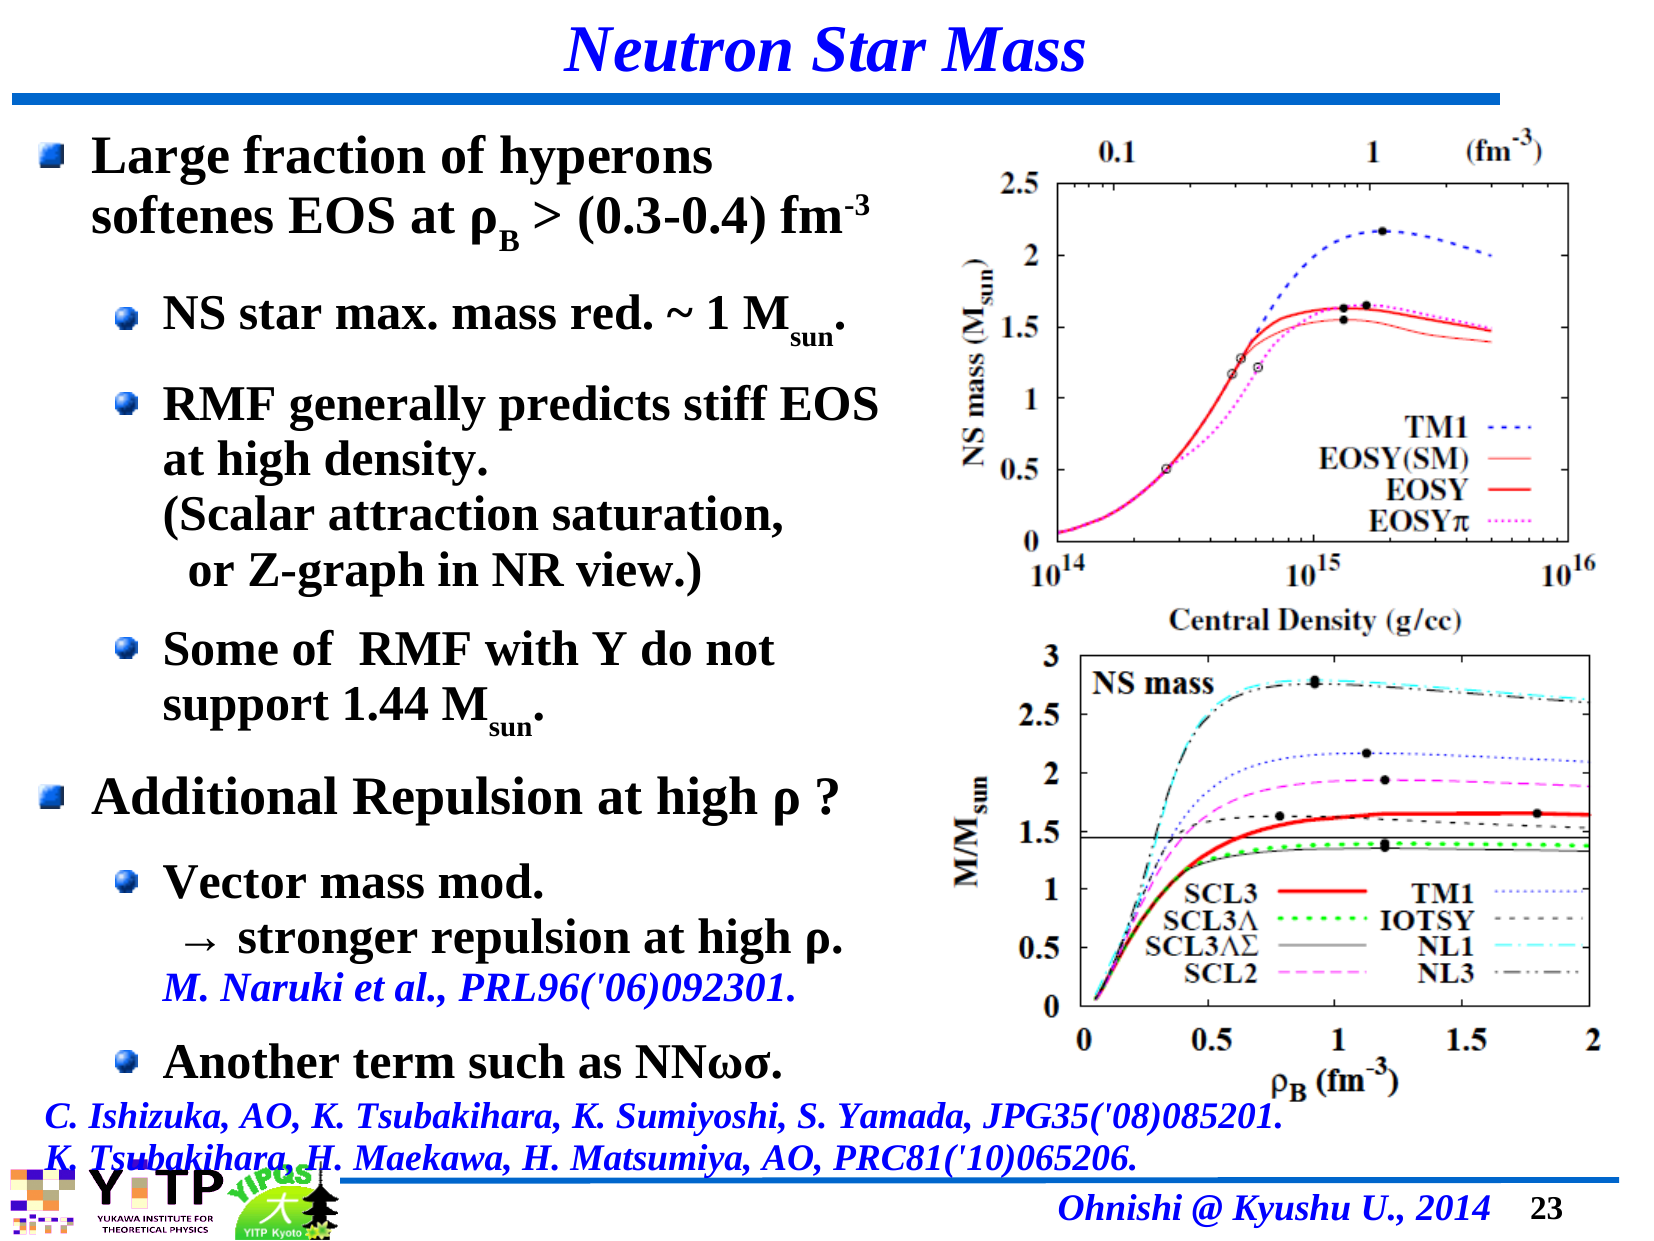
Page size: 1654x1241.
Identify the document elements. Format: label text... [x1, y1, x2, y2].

title Neutron Star Mass [0, 0, 1654, 99]
picture [929, 111, 1613, 1117]
picture [0, 1154, 340, 1241]
list Large fraction of hyperons softenes EOS at ρB > (0.3-0.4) fm-3 NS star max. mass red. ~ 1 Msun. RMF generally predicts stiff EOS at high density. (Scalar attraction saturation, or Z-graph in NR view.) Some of RMF with Y do not support 1.44 Msun. Additional Repulsion at high ρ ? Vector mass mod. → stronger repulsion at high ρ. M. Naruki et al., PRL96('06)092301. Another term such as NNωσ. [20, 124, 892, 1137]
text_box C. Ishizuka, AO, K. Tsubakihara, K. Sumiyoshi, S. Yamada, JPG35('08)085201. K. Tsubakihara, H. Maekawa, H. Matsumiya, AO, PRC81('10)065206. [44, 1095, 1428, 1179]
